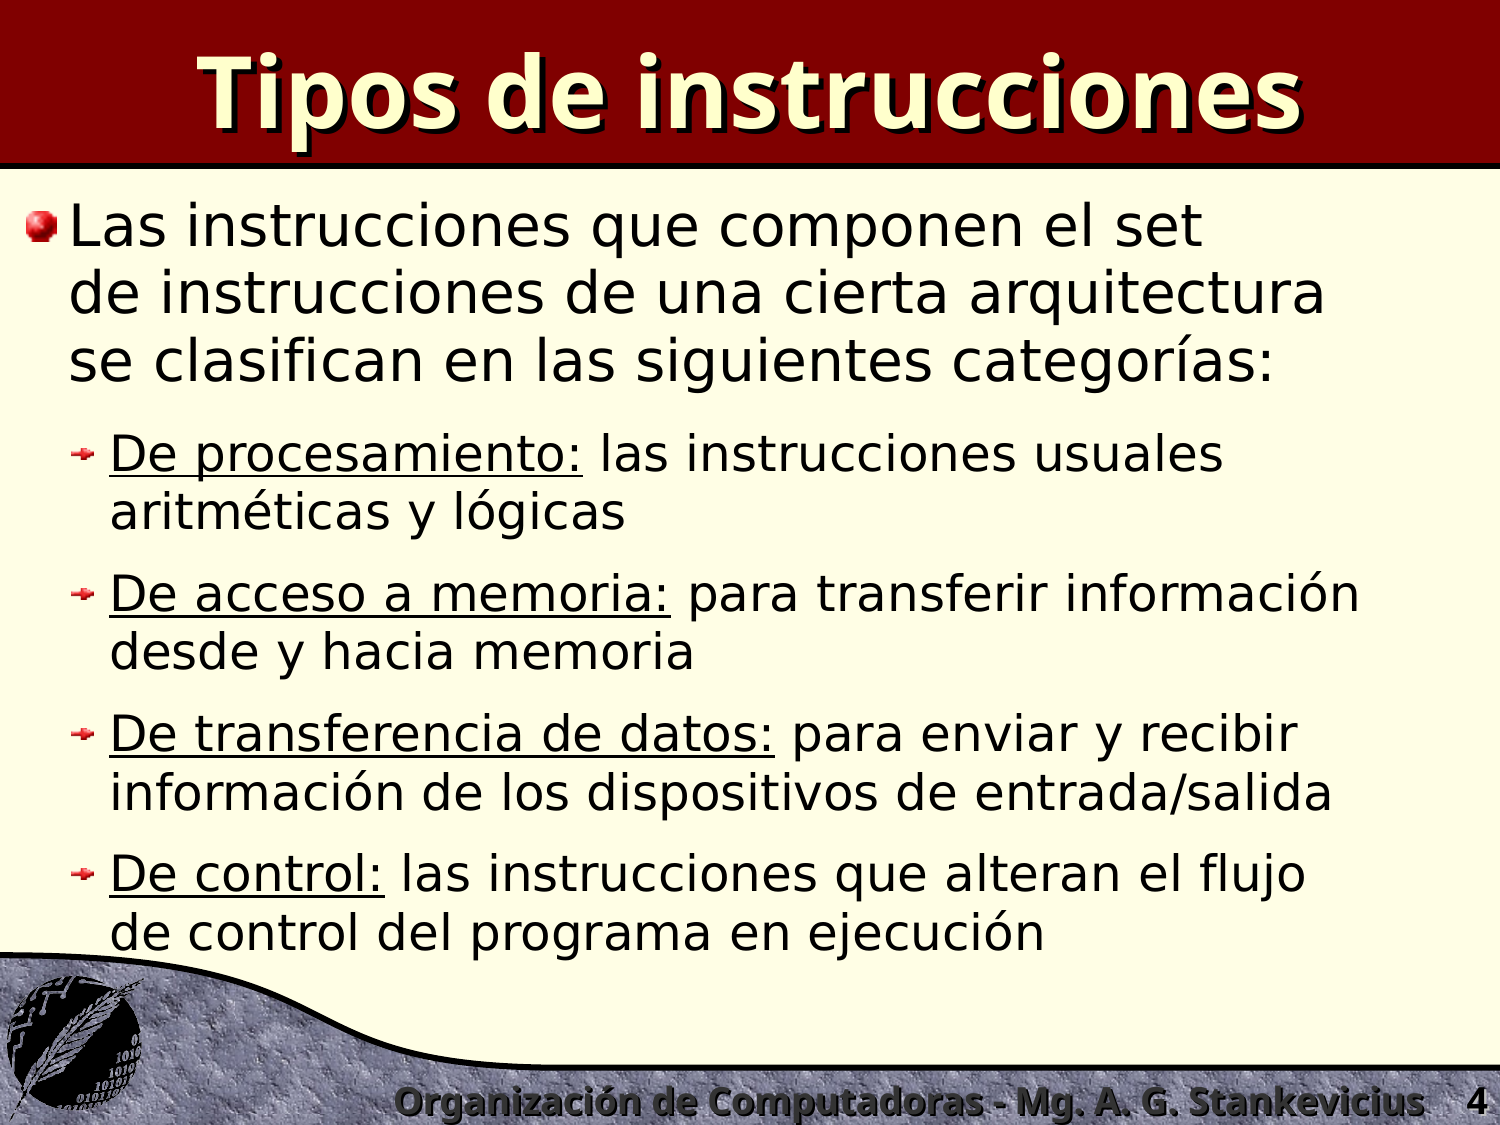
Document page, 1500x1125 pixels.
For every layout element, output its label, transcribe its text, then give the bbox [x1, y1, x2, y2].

picture [1058, 1100, 1065, 1110]
list Las instrucciones que componen el set de instrucciones de una cierta arquitectura se clasifican en las siguientes categorías: De procesamiento: las instrucciones usuales aritméticas y lógicas De acceso a memoria: para transferir información desde y hacia memoria De transferencia de datos: para enviar y recibir información de los dispositivos de entrada/salida De control: las instrucciones que alteran el flujo de control del programa en ejecución [11, 192, 1486, 966]
picture [448, 1100, 455, 1110]
picture [802, 1100, 806, 1110]
picture [0, 959, 1500, 1125]
title Tipos de instrucciones [15, 5, 1485, 160]
